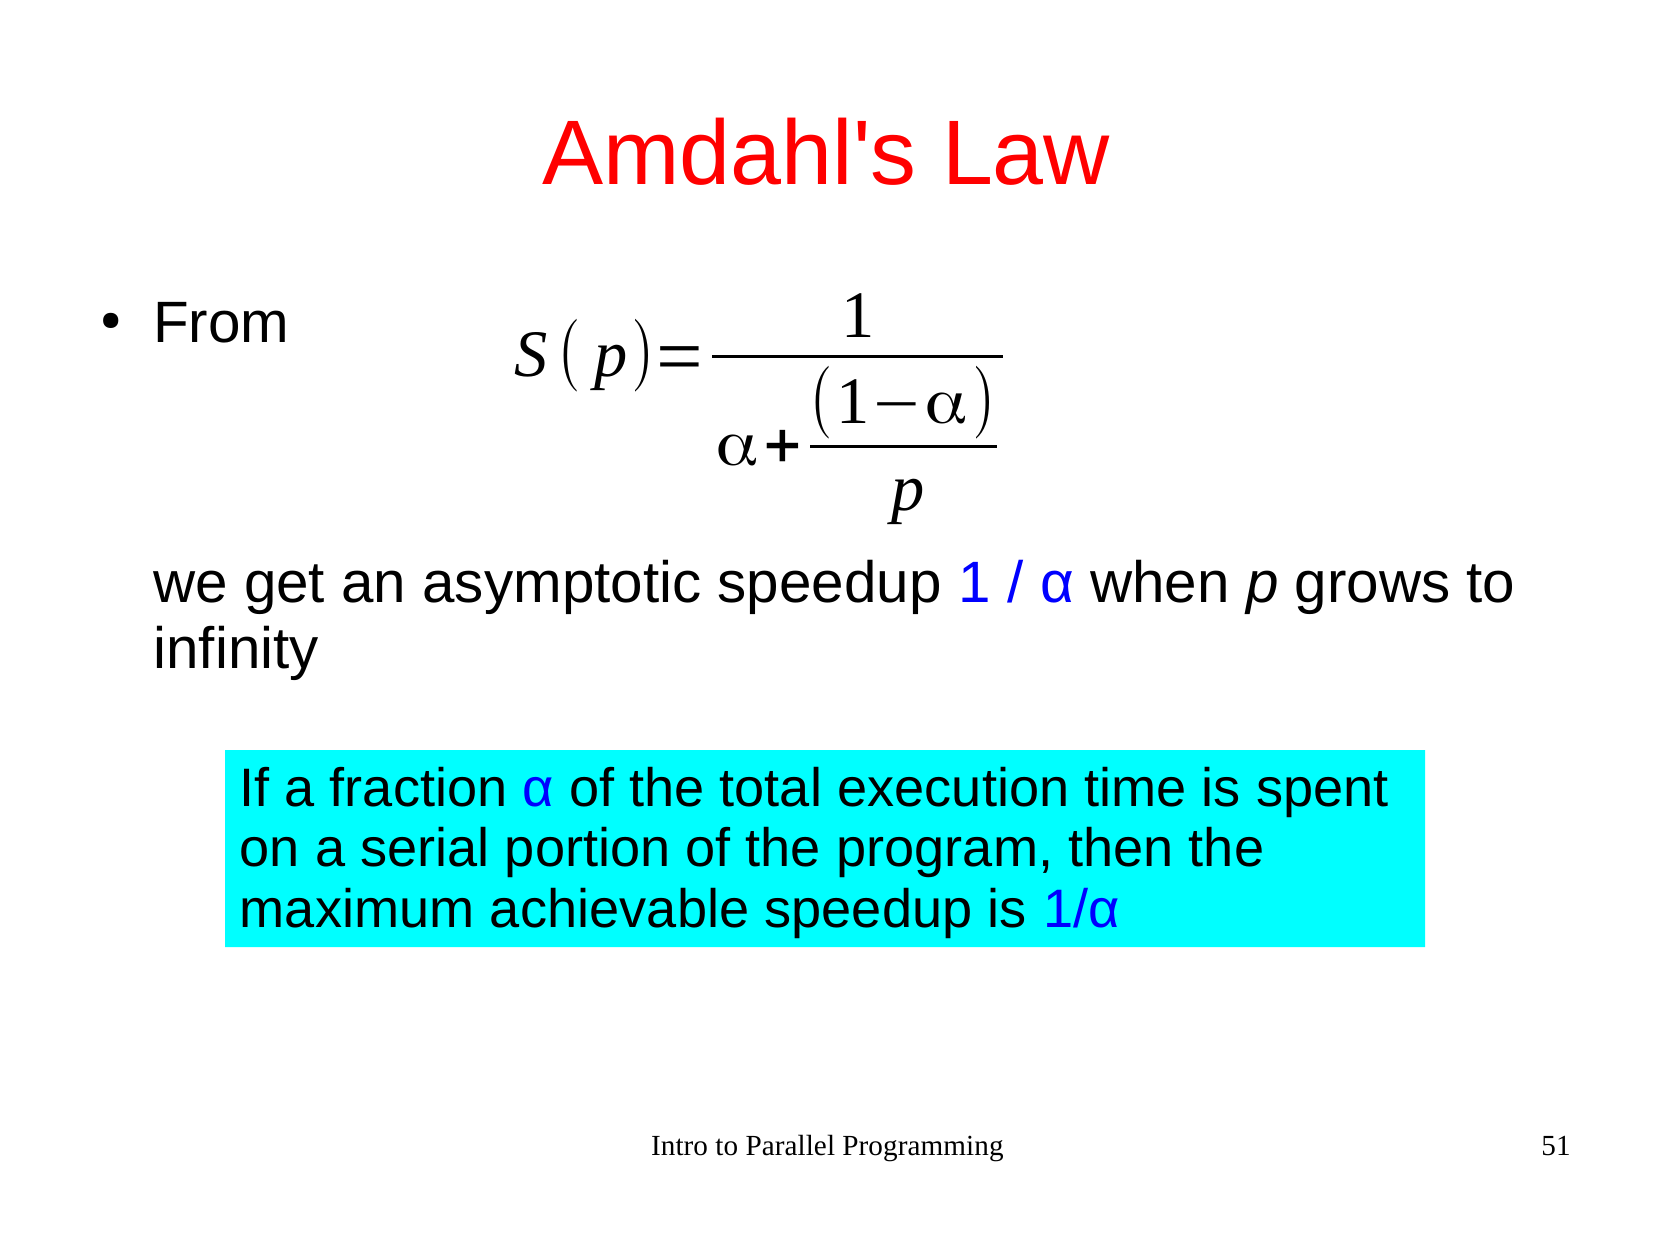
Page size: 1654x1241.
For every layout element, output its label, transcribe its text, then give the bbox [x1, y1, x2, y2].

list From we get an asymptotic speedup 1 / α when p grows to infinity [82, 290, 1571, 1109]
title Amdahl's Law [82, 49, 1571, 257]
text_box If a fraction α of the total execution time is spent on a serial portion of the program, then the maximum achievable speedup is 1/α [225, 750, 1426, 948]
chart [505, 277, 1013, 526]
